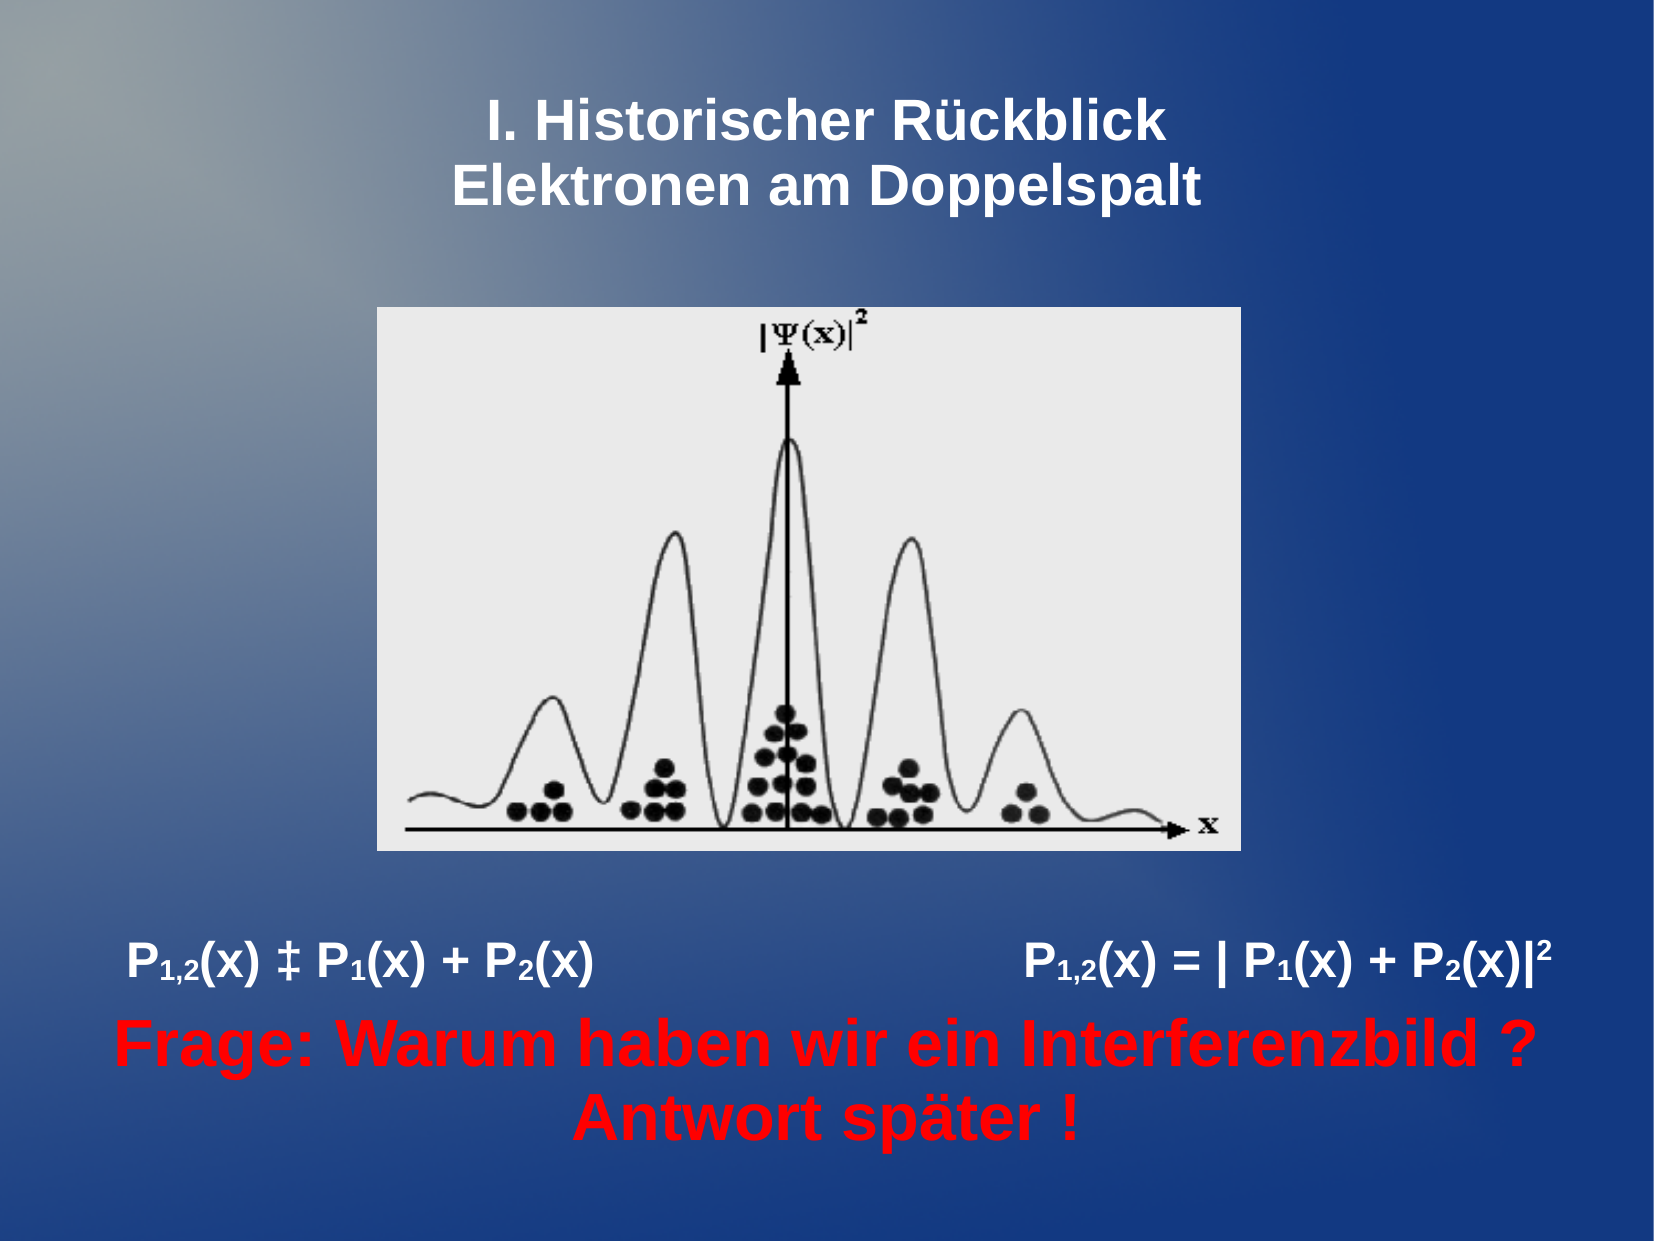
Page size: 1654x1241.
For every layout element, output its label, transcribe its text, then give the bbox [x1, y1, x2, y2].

text_box Frage: Warum haben wir ein Interferenzbild ? Antwort später ! [118, 1009, 1536, 1152]
picture [0, 0, 1654, 1241]
title I. Historischer Rückblick Elektronen am Doppelspalt [82, 49, 1571, 257]
text_box P1,2(x) ‡ P1(x) + P2(x) [160, 873, 562, 1009]
text_box P1,2(x) = | P1(x) + P2(x)|2 [1087, 873, 1489, 1009]
